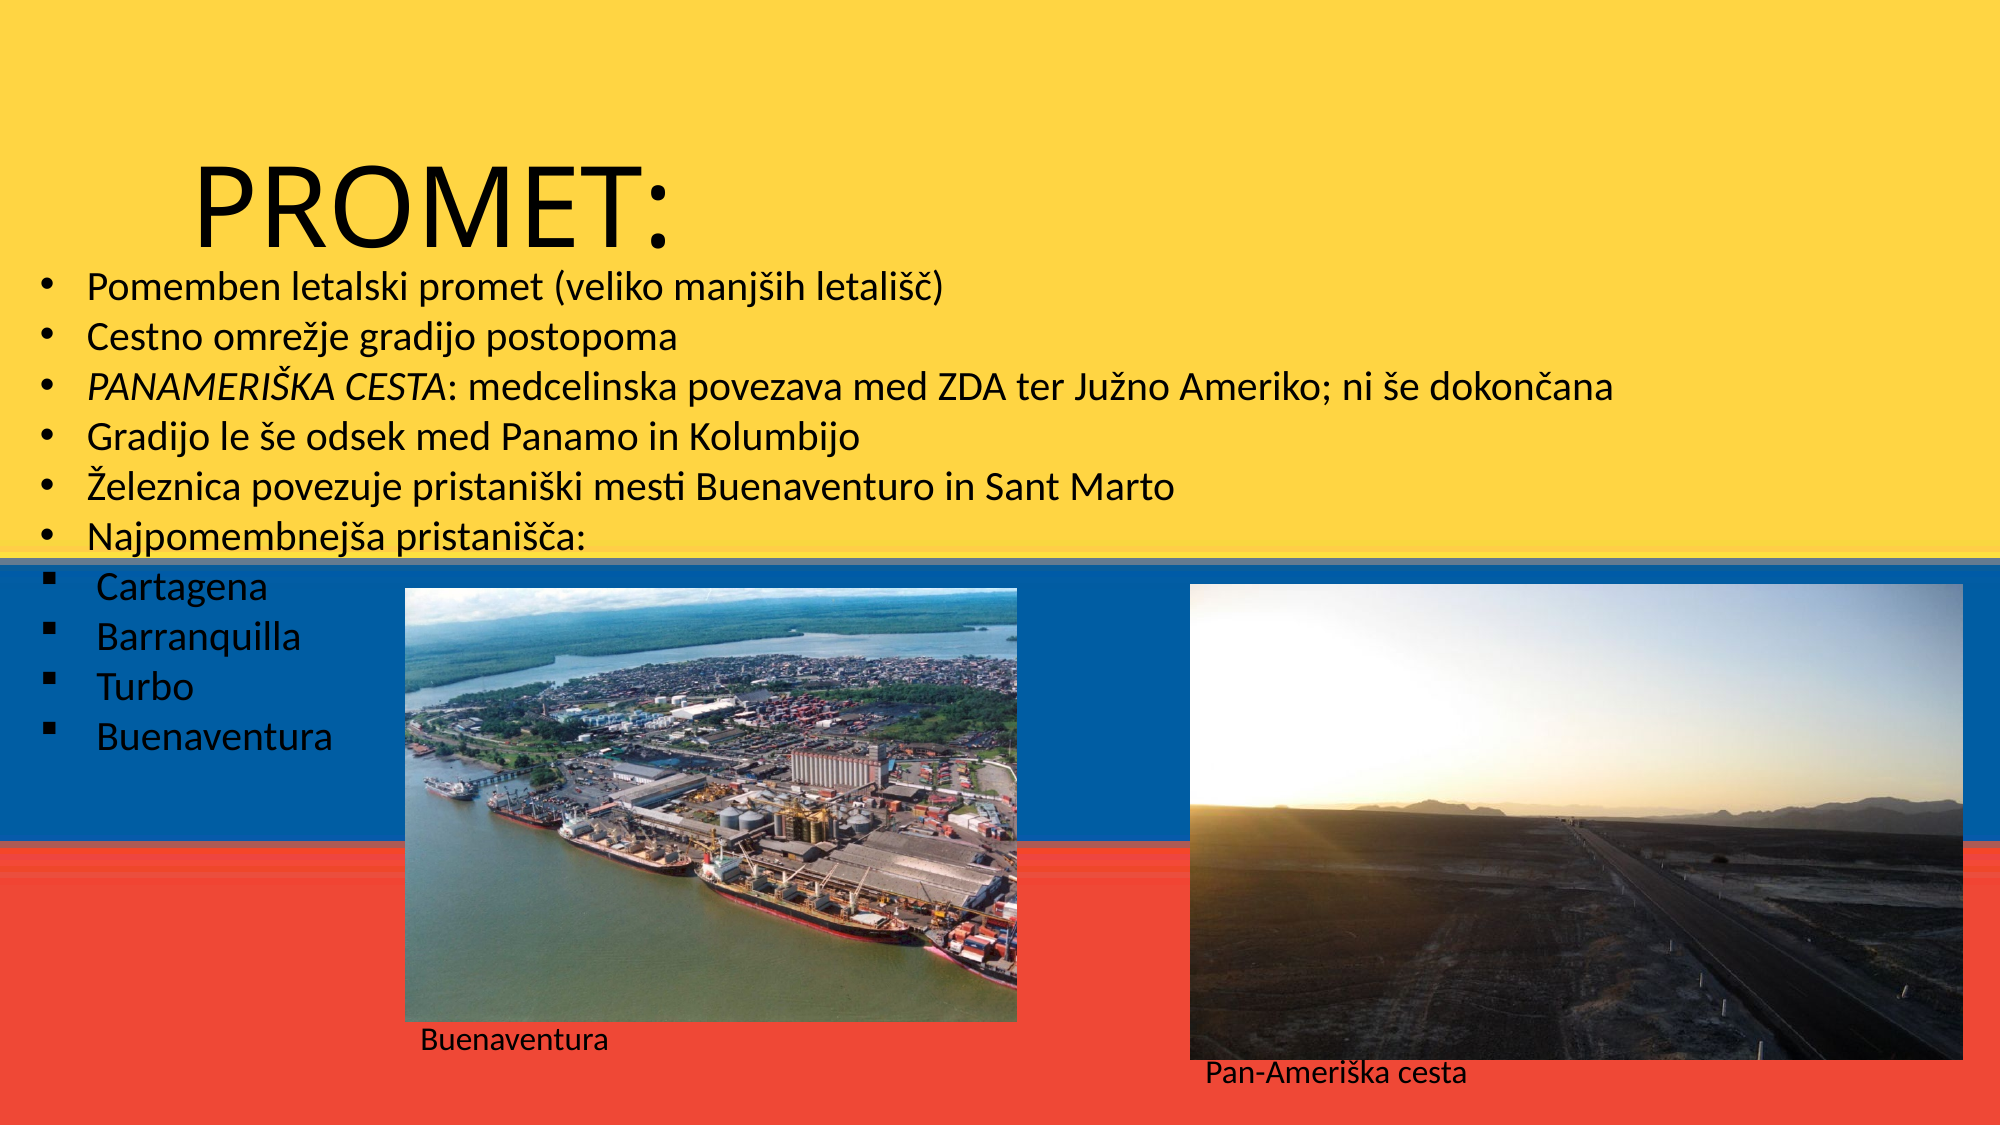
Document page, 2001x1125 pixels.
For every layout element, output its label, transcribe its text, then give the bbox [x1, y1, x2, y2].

text_box Pan-Ameriška cesta [1190, 1042, 1729, 1098]
picture [0, 0, 2000, 1125]
text_box Buenaventura [405, 1009, 1017, 1065]
title PROMET: [175, 79, 1826, 251]
text_box Pomemben letalski promet (veliko manjših letališč) Cestno omrežje gradijo postopoma PANAMERIŠKA CESTA: medcelinska povezava med ZDA ter Južno Ameriko; ni še dokončana Gradijo le še odsek med Panamo in Kolumbijo Železnica povezuje pristaniški mesti Buenaventuro in Sant Marto Najpomembnejša pristanišča: Cartagena Barranquilla Turbo Buenaventura [25, 251, 1963, 817]
